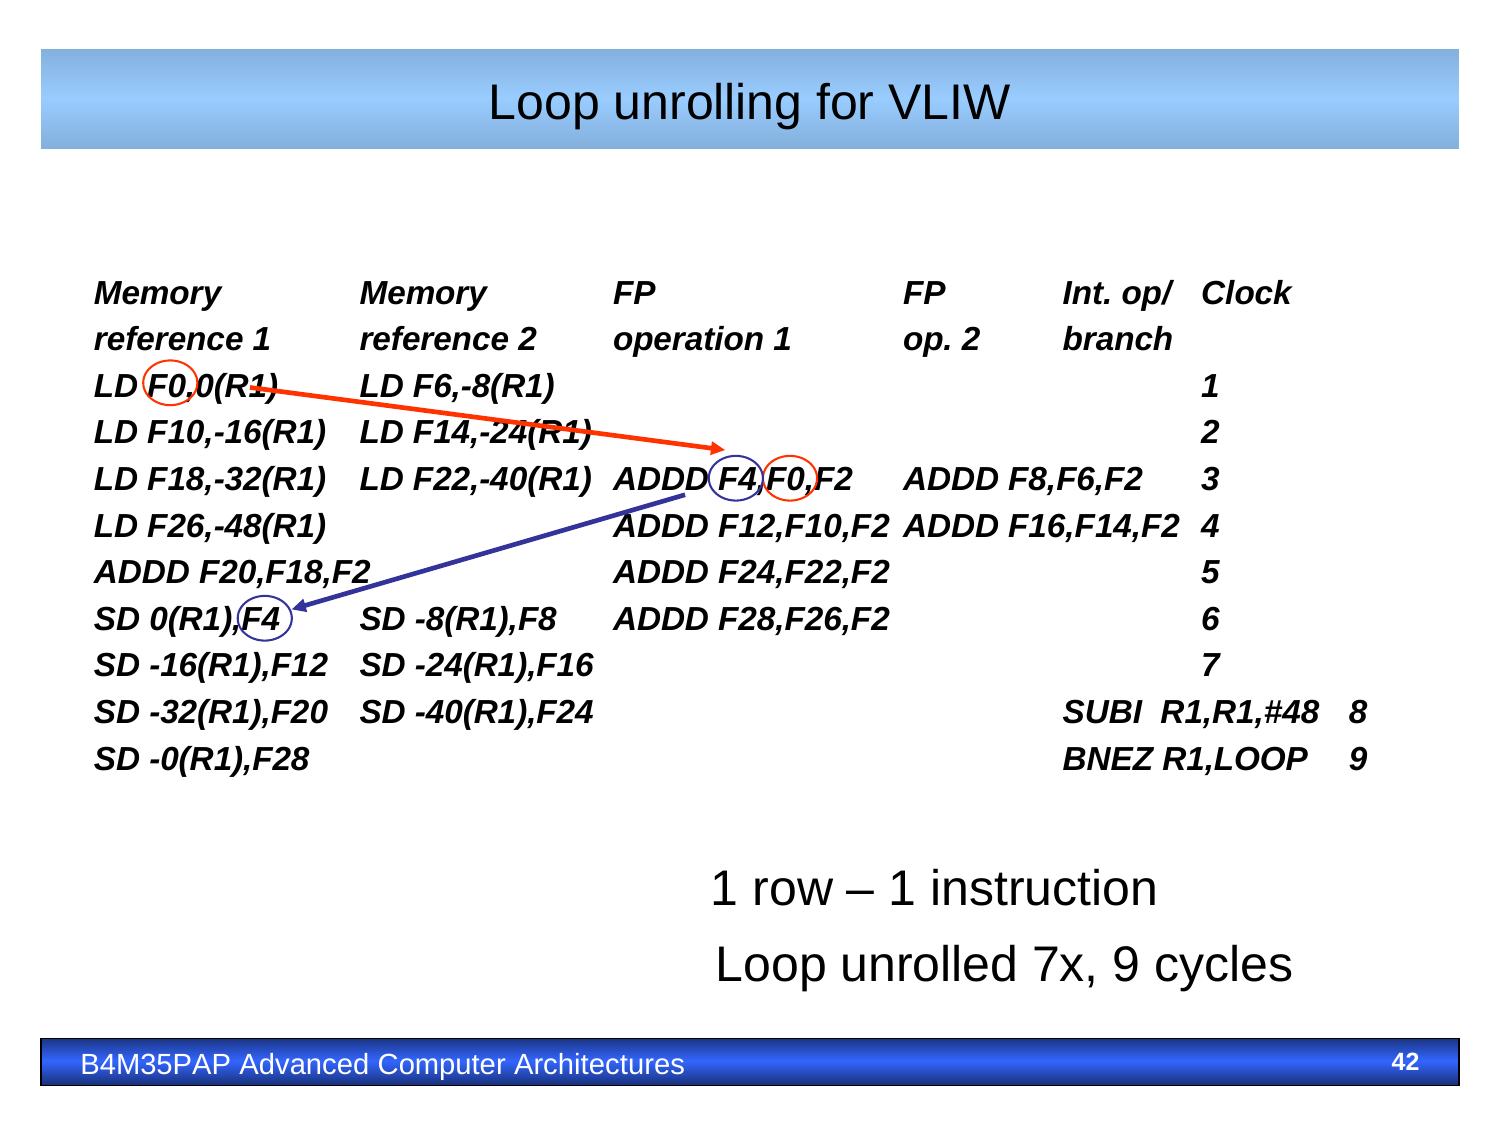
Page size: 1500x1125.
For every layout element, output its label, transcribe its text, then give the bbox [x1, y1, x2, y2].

list Memory Memory FP FP Int. op/ Clock reference 1 reference 2 operation 1 op. 2 branch LD F0,0(R1) LD F6,-8(R1) 1 LD F10,-16(R1) LD F14,-24(R1) 2 LD F18,-32(R1) LD F22,-40(R1) ADDD F4,F0,F2 ADDD F8,F6,F2 3 LD F26,-48(R1) ADDD F12,F10,F2 ADDD F16,F14,F2 4 ADDD F20,F18,F2 ADDD F24,F22,F2 5 SD 0(R1),F4 SD -8(R1),F8 ADDD F28,F26,F2 6 SD -16(R1),F12 SD -24(R1),F16 7 SD -32(R1),F20 SD -40(R1),F24 SUBI R1,R1,#48 8 SD -0(R1),F28 BNEZ R1,LOOP 9 [79, 263, 1448, 1000]
text_box Loop unrolled 7x, 9 cycles [701, 924, 1309, 1000]
title Loop unrolling for VLIW [41, 50, 1459, 149]
text_box 1 row – 1 instruction [696, 848, 1174, 924]
